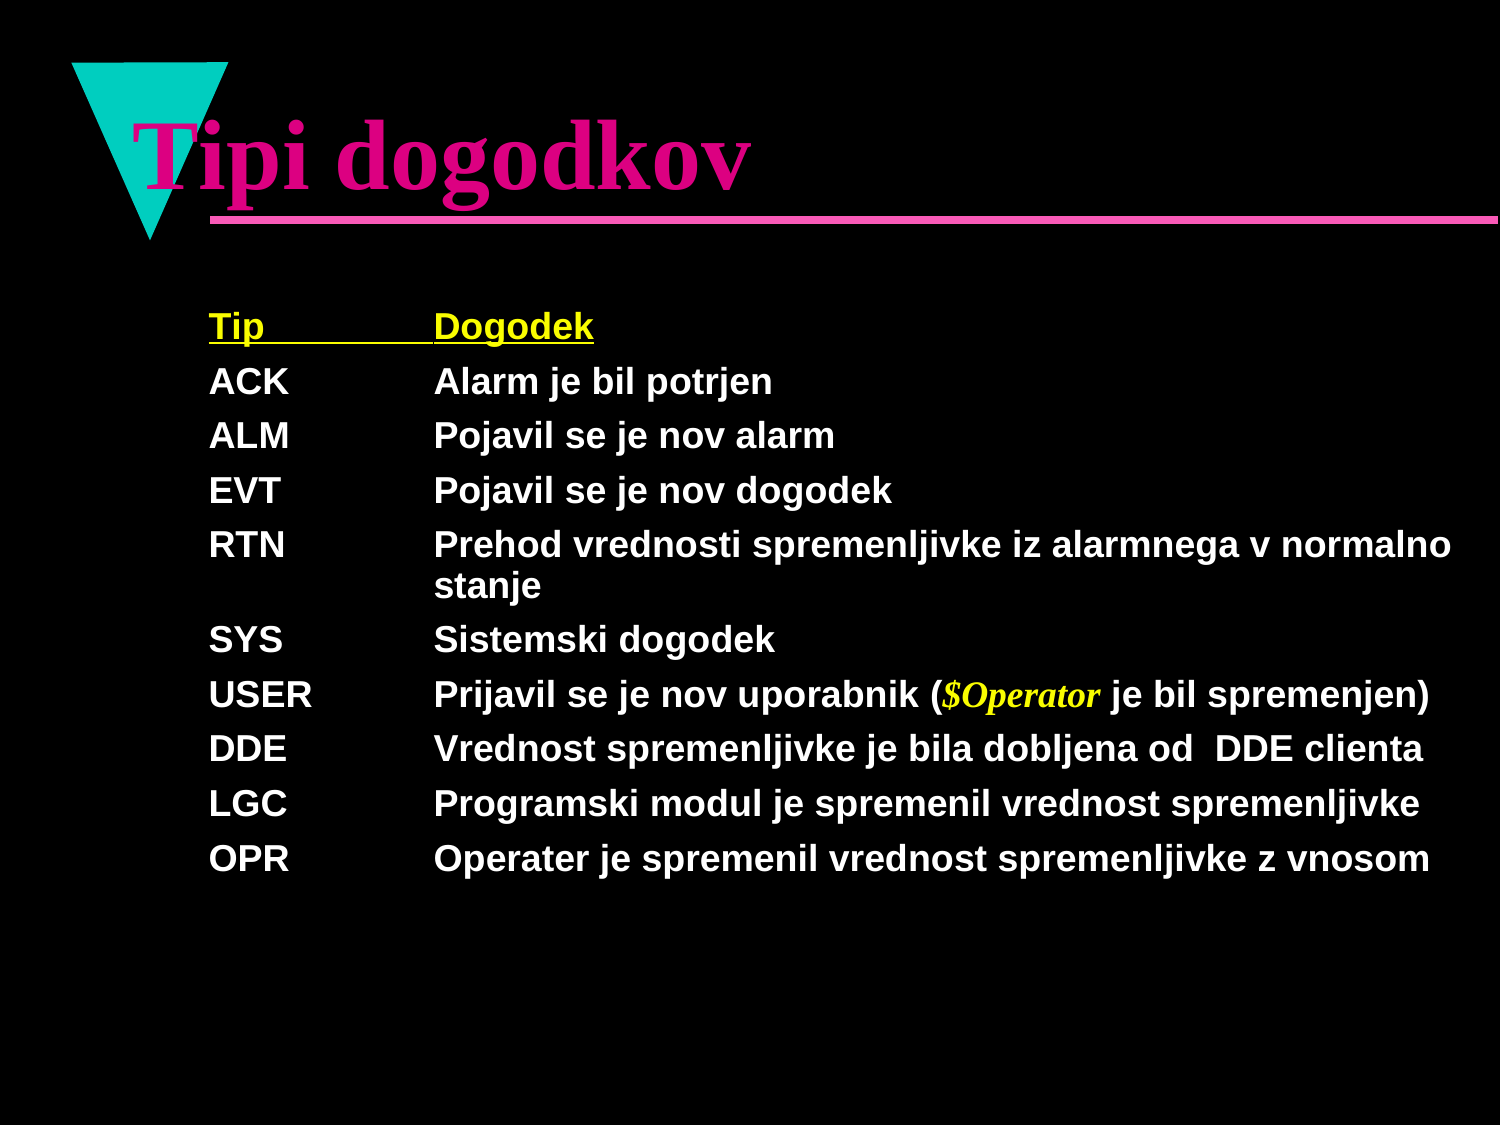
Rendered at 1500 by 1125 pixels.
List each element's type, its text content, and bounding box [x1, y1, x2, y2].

title Tipi dogodkov [117, 63, 1500, 251]
list Tip Dogodek ACK Alarm je bil potrjen ALM Pojavil se je nov alarm EVT Pojavil se je nov dogodek RTN Prehod vrednosti spremenljivke iz alarmnega v normalno stanje SYS Sistemski dogodek USER Prijavil se je nov uporabnik ($Operator je bil spremenjen) DDE Vrednost spremenljivke je bila dobljena od DDE clienta LGC Programski modul je spremenil vrednost spremenljivke OPR Operater je spremenil vrednost spremenljivke z vnosom [118, 299, 1498, 973]
